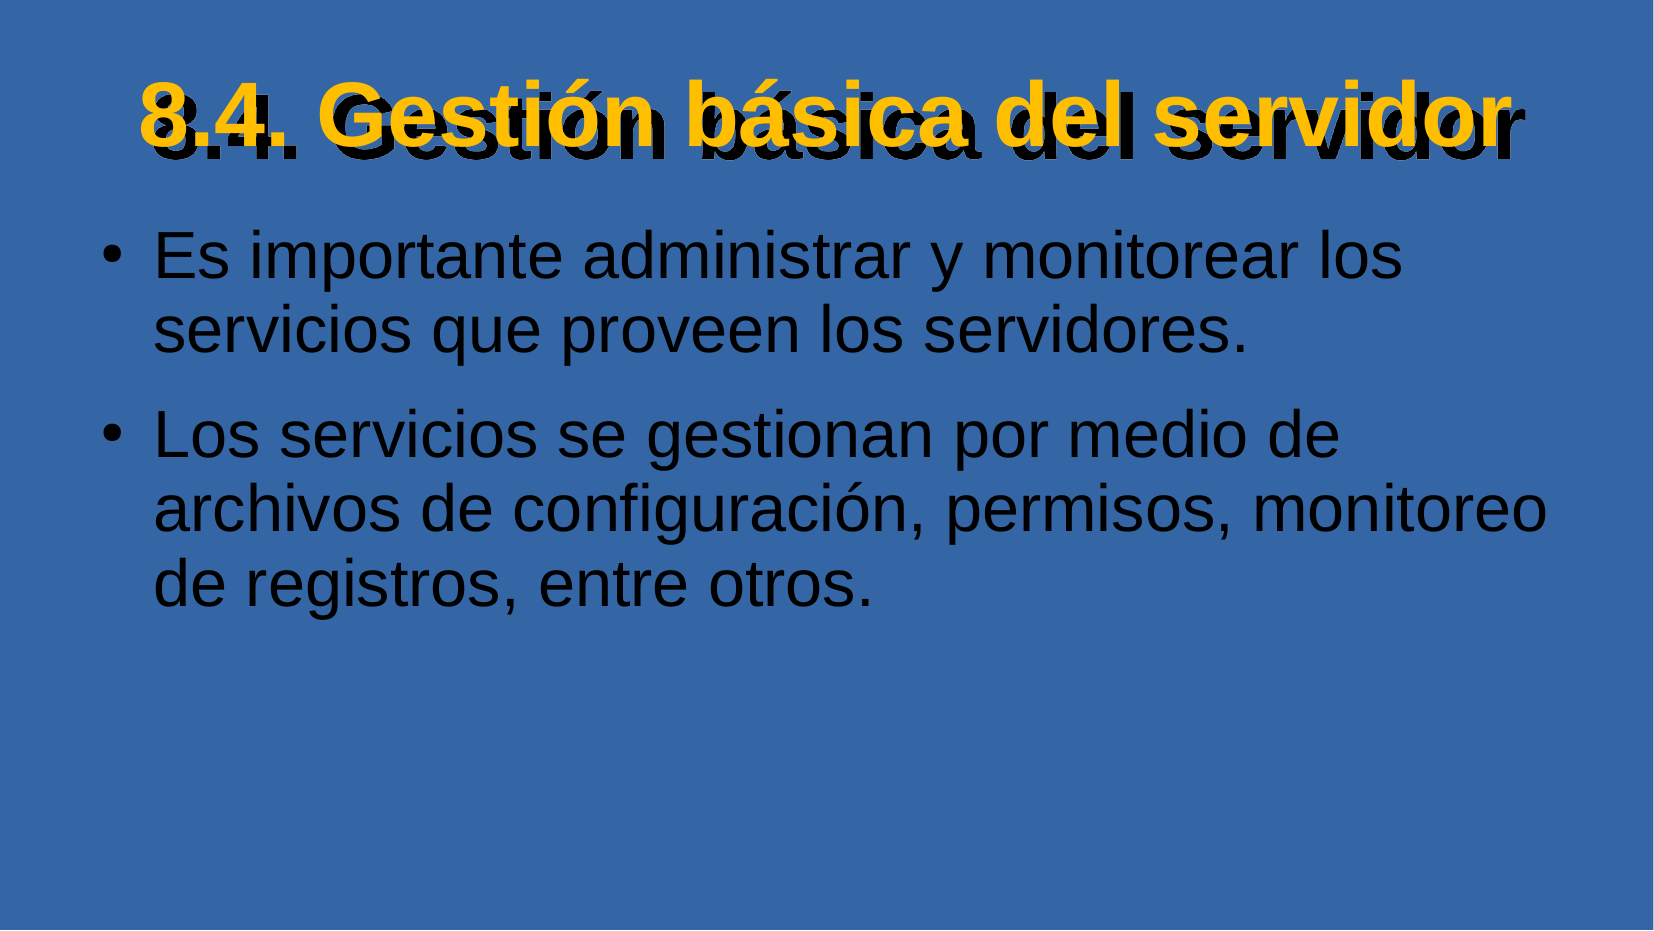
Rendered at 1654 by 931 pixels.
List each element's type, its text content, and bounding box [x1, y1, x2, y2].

list Es importante administrar y monitorear los servicios que proveen los servidores. Los servicios se gestionan por medio de archivos de configuración, permisos, monitoreo de registros, entre otros. [82, 217, 1571, 758]
title 8.4. Gestión básica del servidor [82, 37, 1571, 193]
